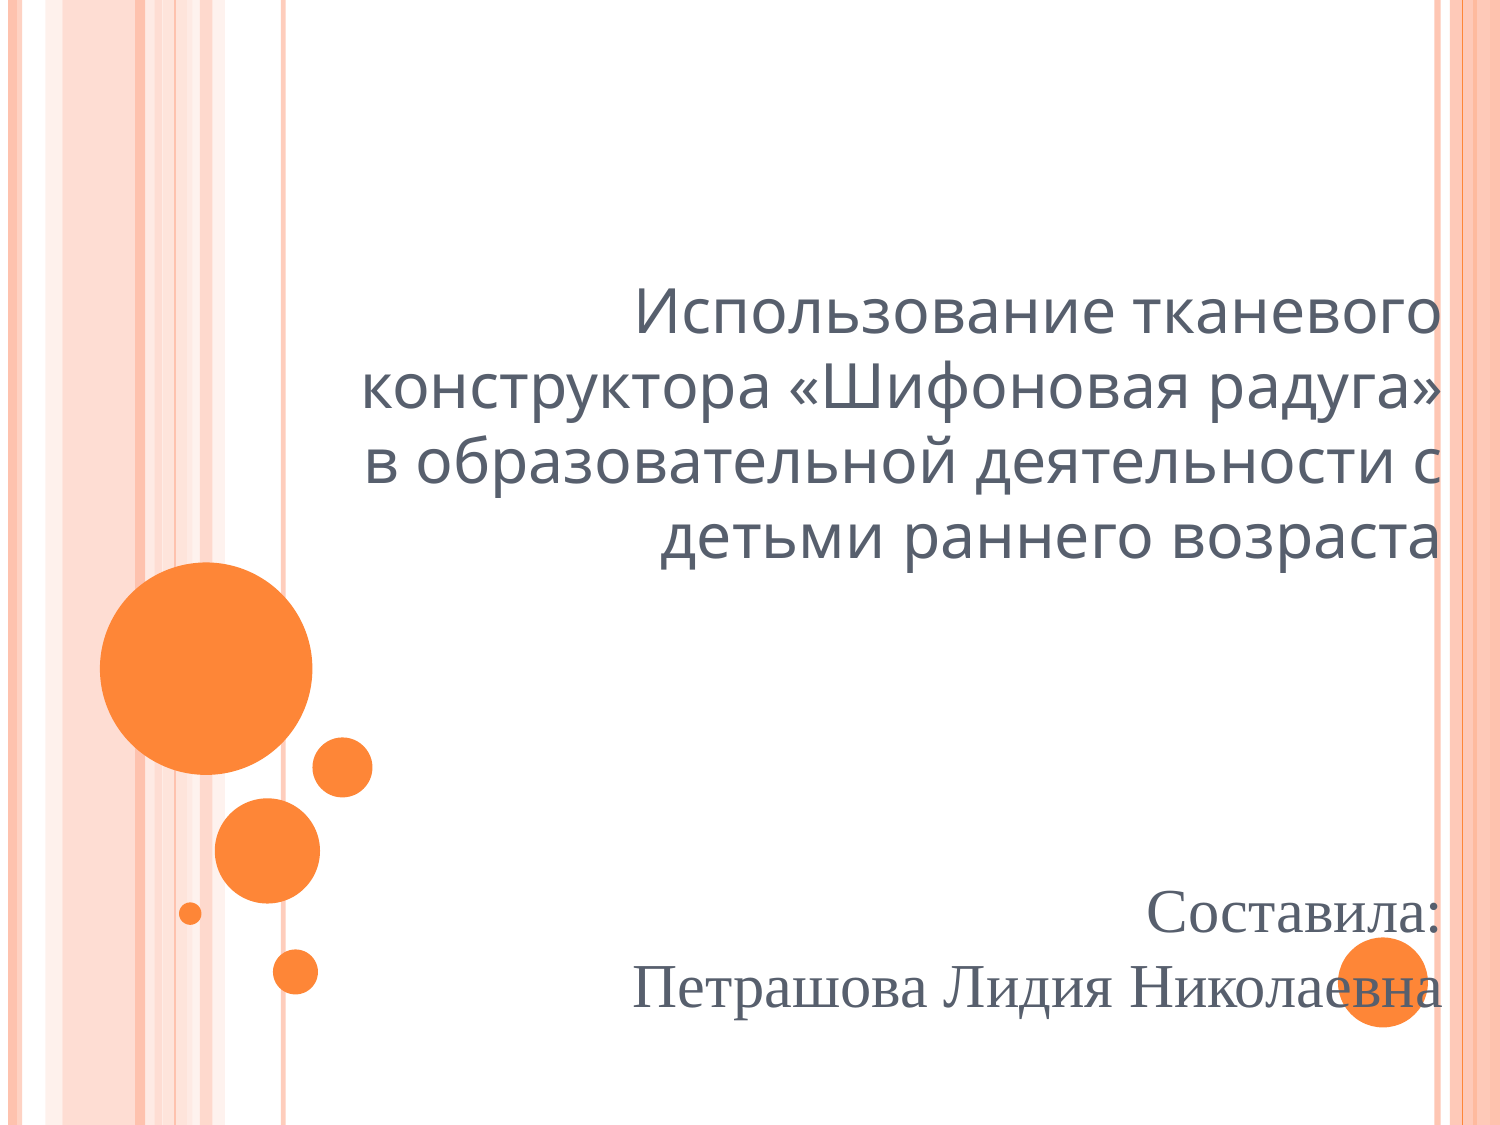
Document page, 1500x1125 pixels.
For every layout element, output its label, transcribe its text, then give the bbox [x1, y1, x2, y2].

title Использование тканевого конструктора «Шифоновая радуга» в образовательной деятельности с детьми раннего возраста Составила: Петрашова Лидия Николаевна [336, 113, 1459, 941]
